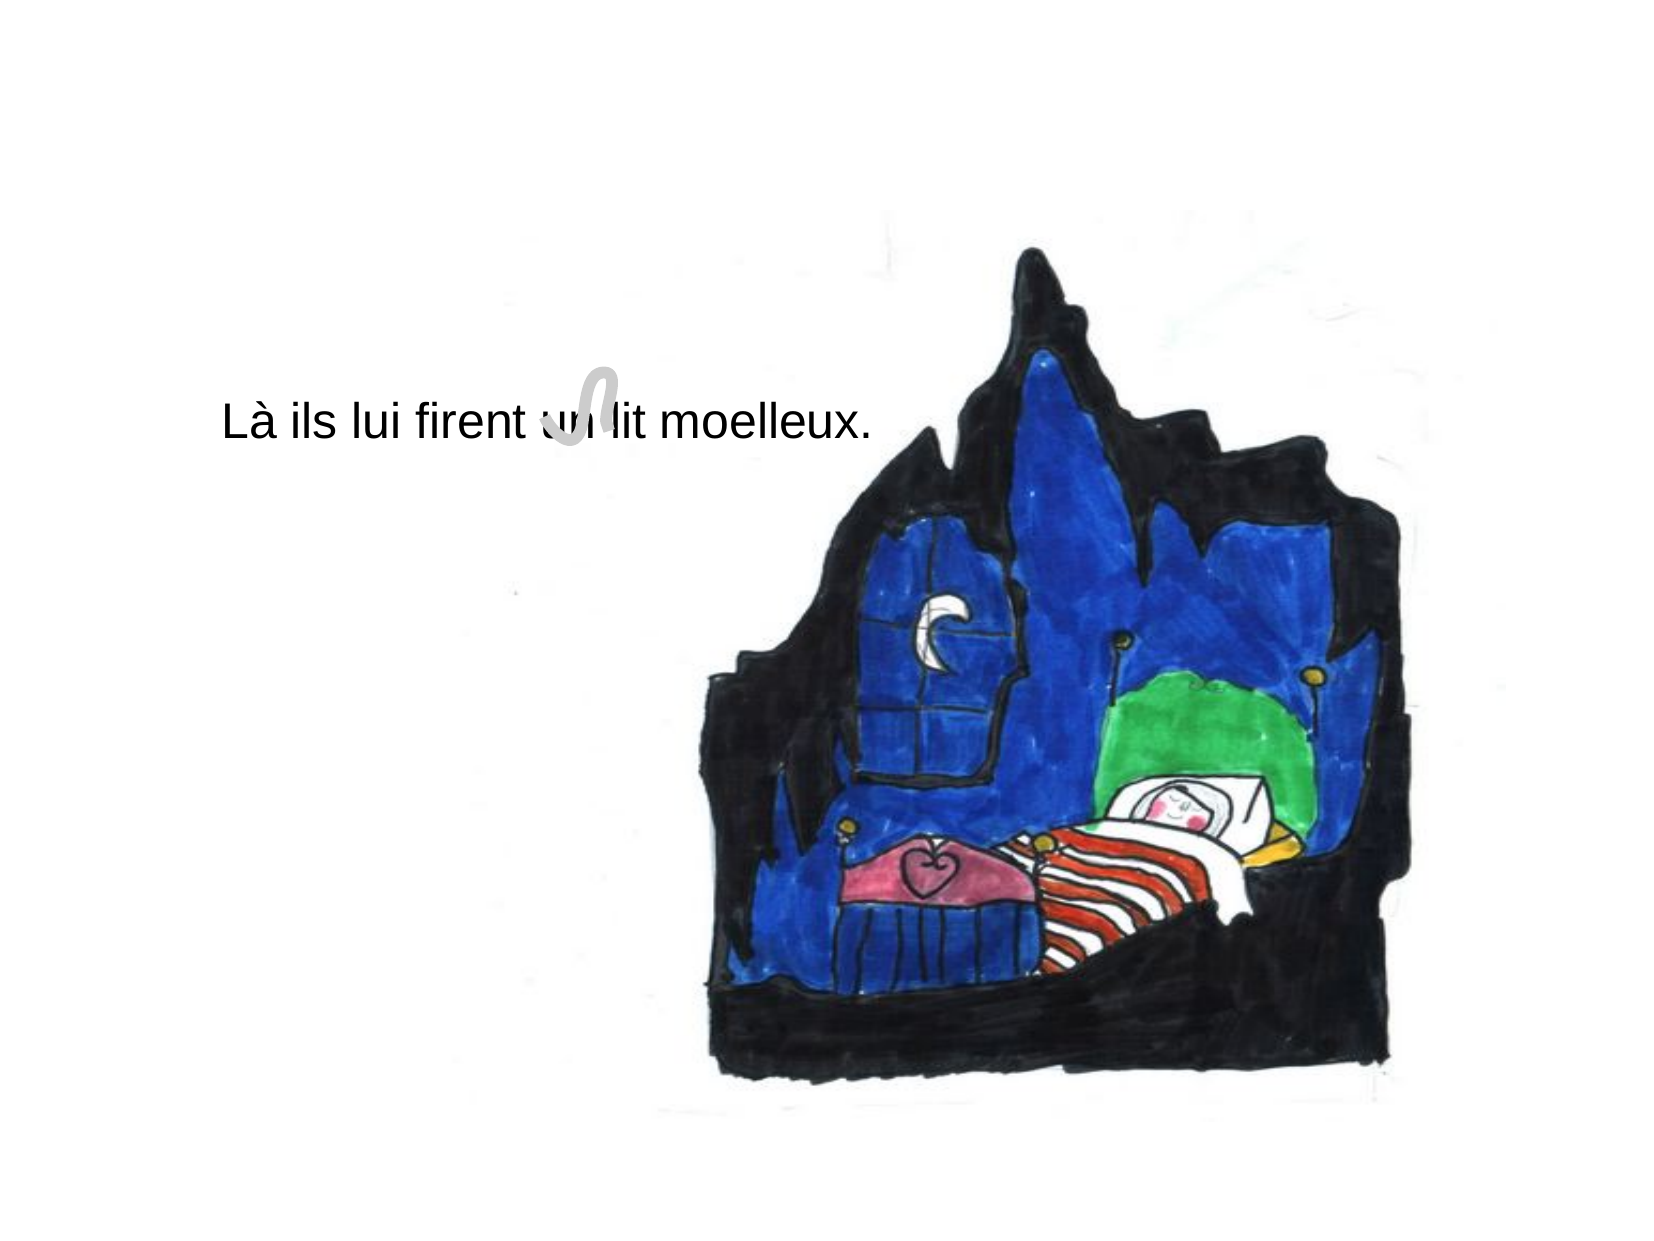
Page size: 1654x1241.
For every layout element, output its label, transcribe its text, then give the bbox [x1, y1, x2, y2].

text_box Là ils lui firent un lit moelleux. [206, 386, 582, 457]
text_box [472, 413, 709, 485]
text_box Là ils lui firent un lit moelleux. [613, 386, 889, 457]
picture [596, 379, 606, 386]
picture [436, 210, 1506, 1123]
